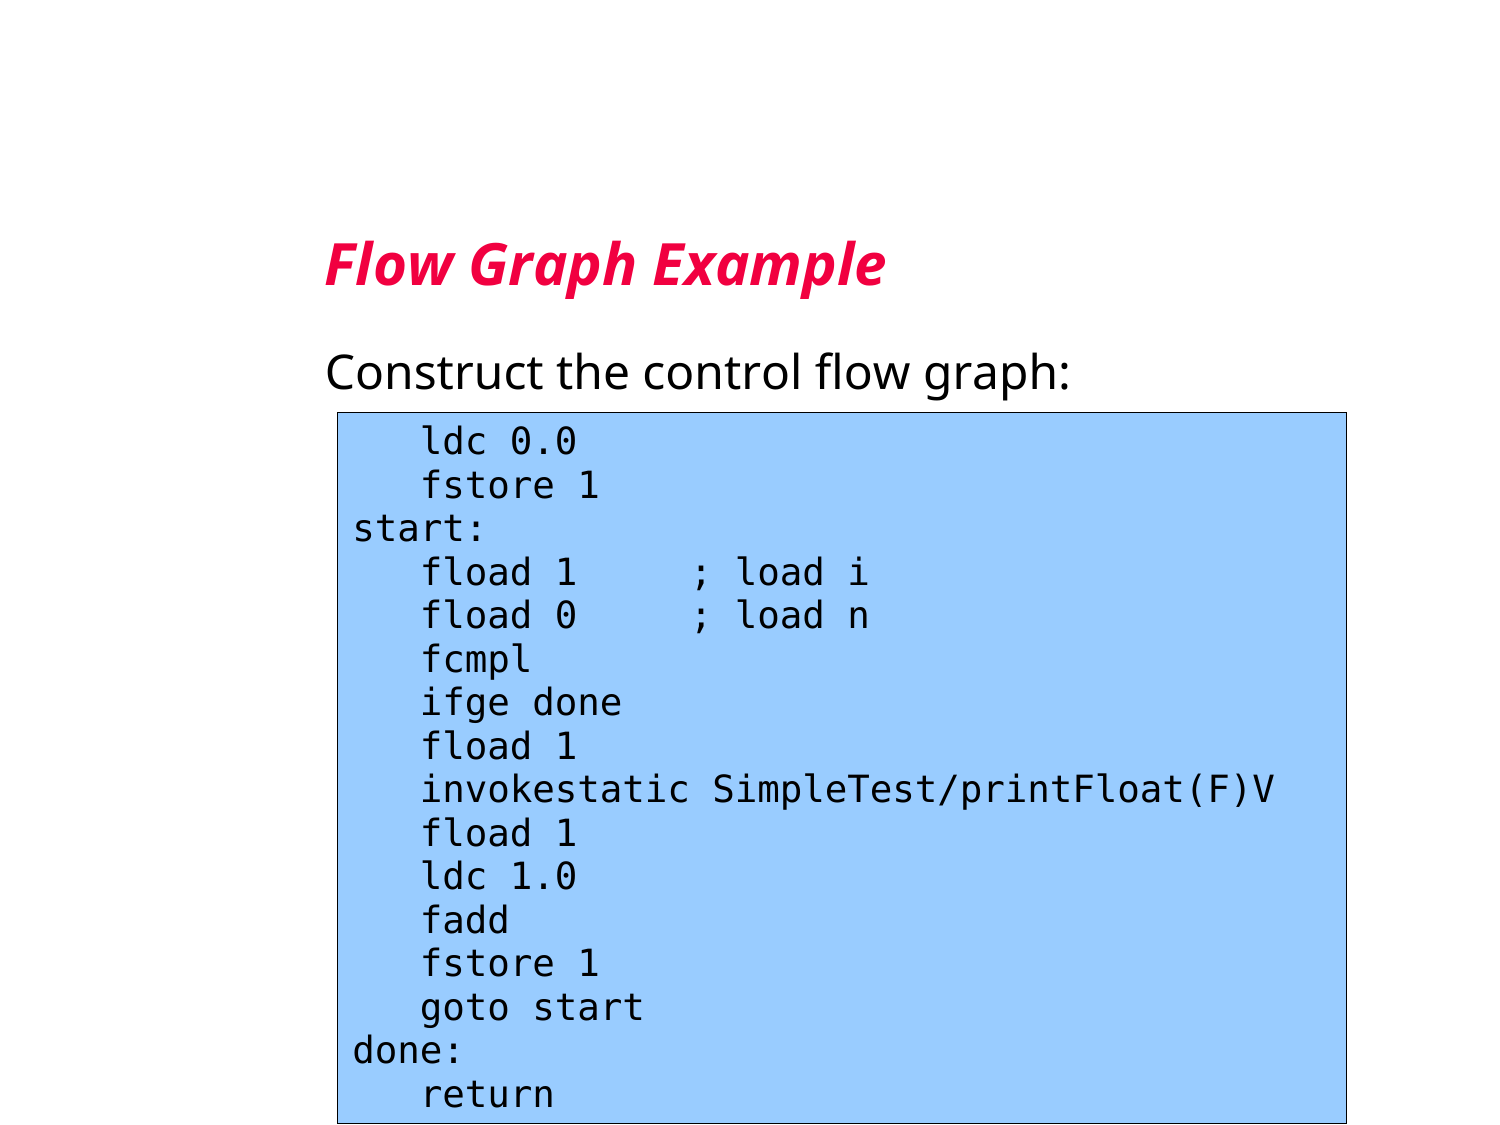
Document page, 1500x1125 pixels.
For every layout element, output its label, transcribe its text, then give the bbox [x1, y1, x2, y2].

list Construct the control flow graph: [324, 324, 1450, 1036]
title Flow Graph Example [324, 194, 1450, 324]
text_box ldc 0.0 fstore 1 start: fload 1 ; load i fload 0 ; load n fcmpl ifge done fload 1 invokestatic SimpleTest/printFloat(F)V fload 1 ldc 1.0 fadd fstore 1 goto start done: return [337, 1036, 1347, 1124]
